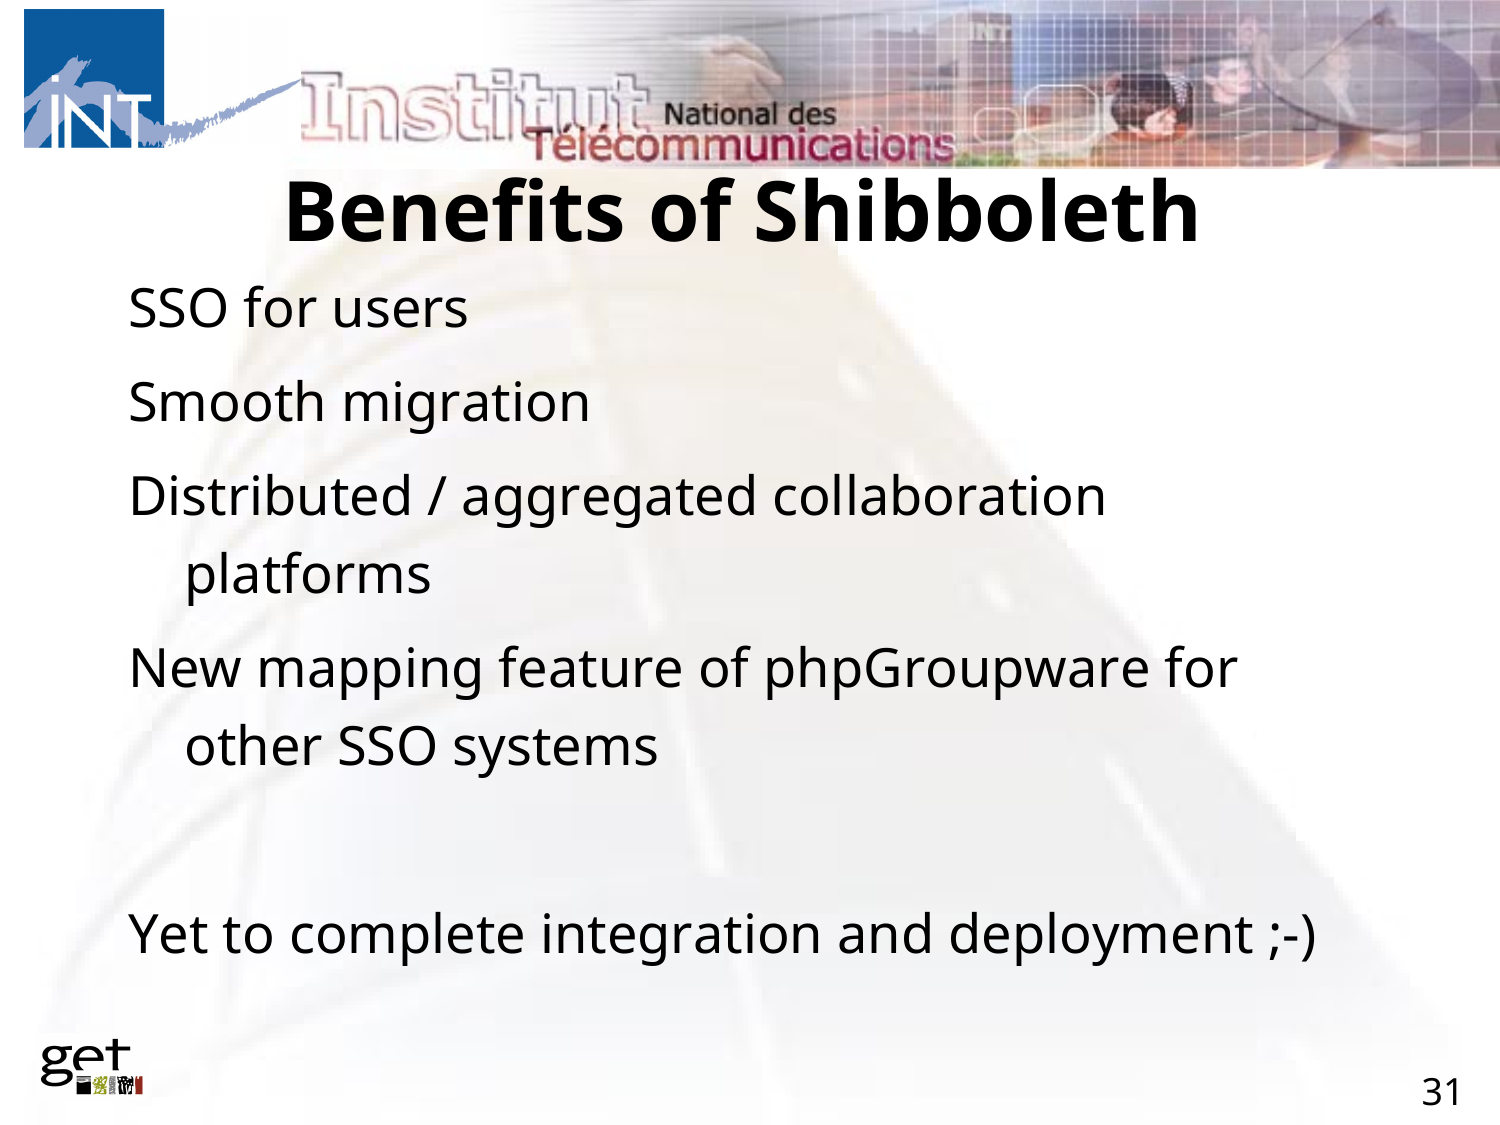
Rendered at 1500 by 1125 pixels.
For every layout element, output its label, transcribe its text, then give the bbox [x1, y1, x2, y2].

title Benefits of Shibboleth [67, 146, 1418, 266]
list SSO for users Smooth migration Distributed / aggregated collaboration platforms New mapping feature of phpGroupware for other SSO systems Yet to complete integration and deployment ;-) [128, 265, 1359, 1093]
picture [0, 0, 1500, 1125]
